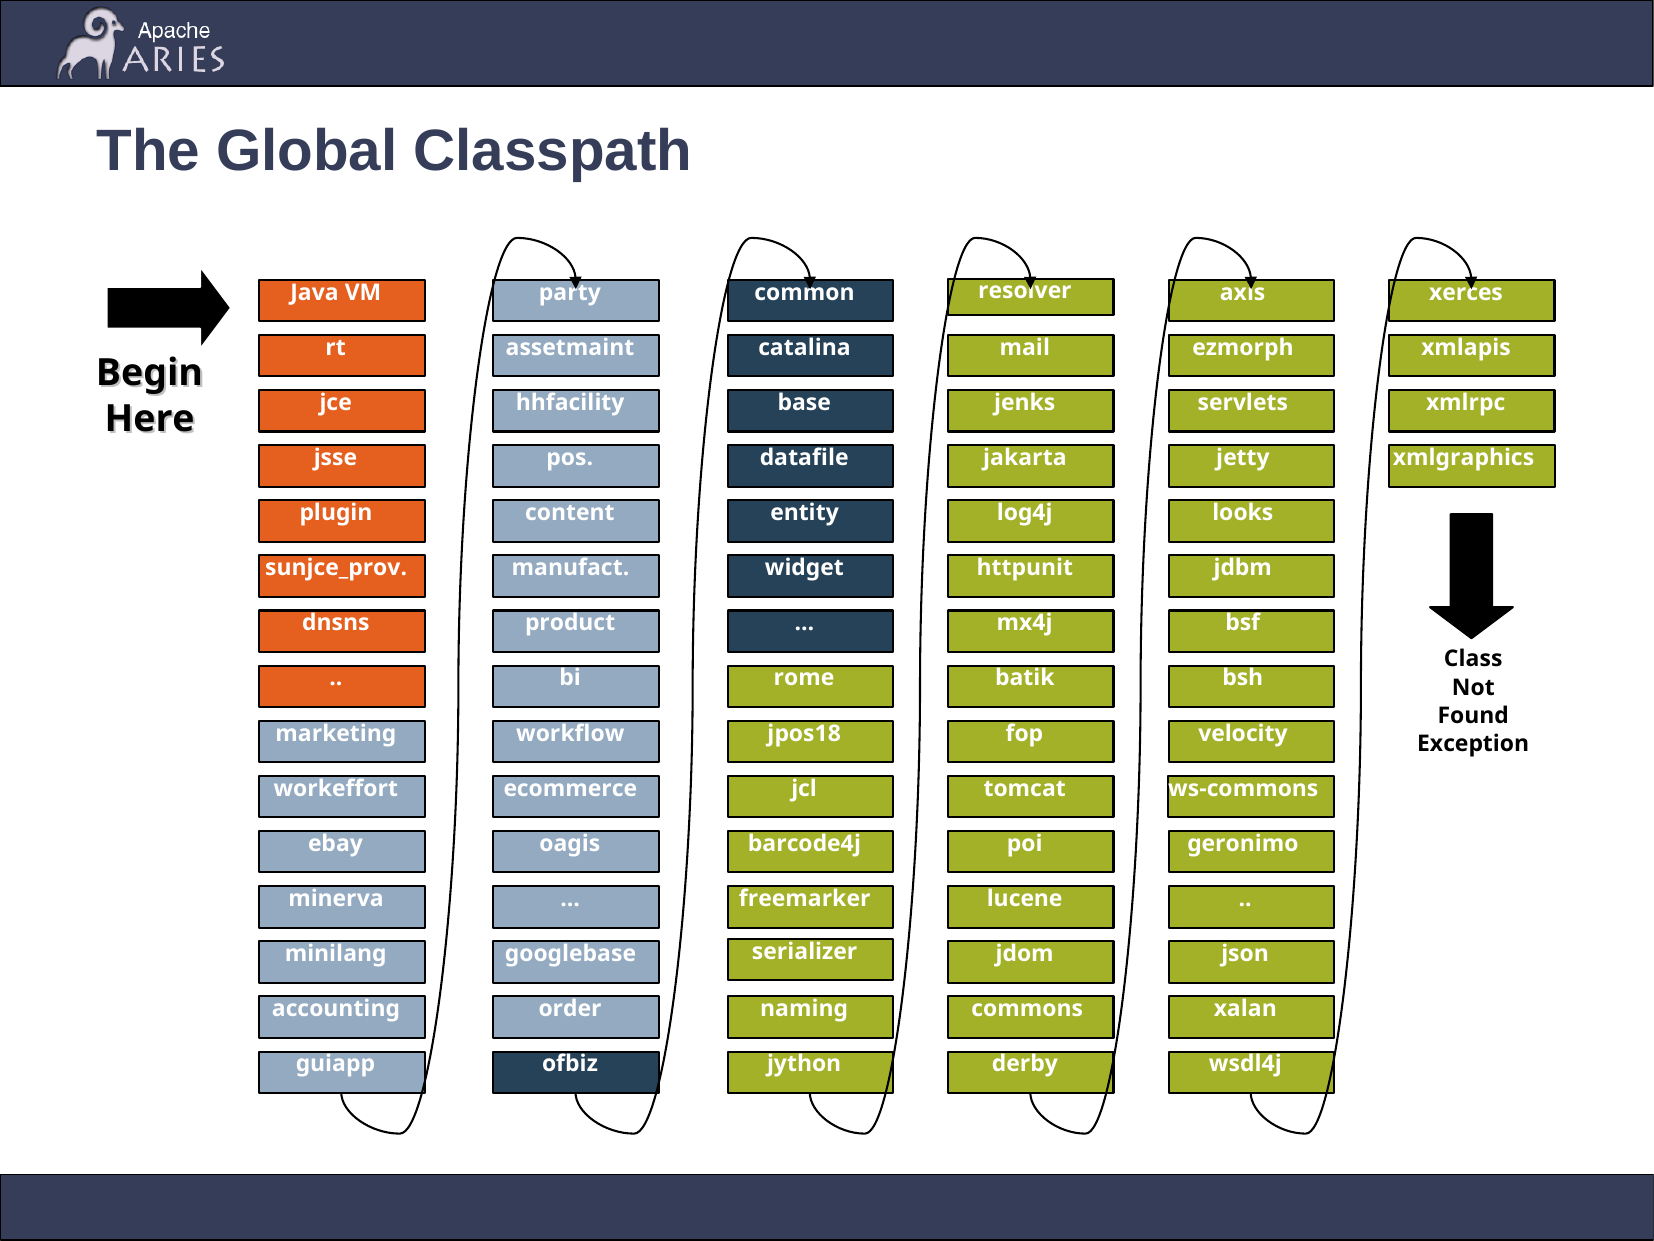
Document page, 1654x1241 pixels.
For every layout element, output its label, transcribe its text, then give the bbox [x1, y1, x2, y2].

text_box [1168, 500, 1334, 542]
text_box [106, 290, 232, 348]
text_box [259, 775, 425, 818]
text_box [493, 290, 659, 322]
text_box ezmorph [1186, 332, 1301, 361]
text_box [948, 610, 1114, 652]
text_box ebay [302, 828, 370, 857]
text_box jsse [307, 442, 365, 472]
text_box [259, 941, 425, 983]
text_box [493, 334, 659, 377]
text_box [493, 830, 659, 873]
text_box [1168, 775, 1335, 818]
text_box accounting [265, 994, 408, 1023]
text_box log4j [990, 498, 1060, 527]
text_box Class Not Found Exception [1411, 644, 1537, 757]
text_box wsdl4j [1203, 1049, 1289, 1078]
text_box geronimo [1181, 828, 1306, 857]
text_box [493, 665, 659, 708]
text_box [727, 885, 894, 928]
text_box ecommerce [497, 773, 645, 802]
text_box ofbiz [536, 1049, 605, 1078]
text_box xmlapis [1415, 332, 1518, 361]
text_box [493, 500, 659, 542]
text_box xalan [1207, 994, 1284, 1023]
text_box fop [999, 718, 1051, 747]
text_box derby [985, 1049, 1065, 1078]
text_box [1168, 610, 1334, 652]
text_box xmlrpc [1419, 387, 1513, 417]
text_box guiapp [289, 1049, 383, 1078]
text_box [727, 334, 894, 377]
text_box [1168, 445, 1334, 487]
text_box entity [764, 498, 846, 527]
text_box batik [988, 663, 1062, 692]
text_box base [771, 387, 838, 417]
text_box [948, 996, 1114, 1038]
text_box bsh [1216, 663, 1271, 692]
text_box [493, 1051, 659, 1093]
text_box barcode4j [741, 828, 868, 857]
text_box mail [993, 332, 1057, 361]
text_box jakarta [977, 442, 1074, 472]
text_box [259, 334, 425, 377]
text_box [259, 390, 425, 432]
text_box datafile [753, 442, 856, 472]
text_box jetty [1210, 442, 1277, 472]
text_box [727, 830, 894, 873]
text_box [1168, 665, 1334, 708]
text_box xmlgraphics [1386, 442, 1542, 472]
text_box [1108, 1068, 1114, 1093]
text_box [1389, 334, 1555, 377]
text_box [259, 610, 425, 652]
text_box commons [965, 994, 1090, 1023]
text_box [493, 390, 659, 432]
text_box hhfacility [509, 387, 632, 417]
text_box pos. [540, 442, 601, 472]
text_box jenks [988, 387, 1063, 417]
text_box [727, 555, 894, 597]
text_box jce [313, 387, 359, 417]
text_box [493, 996, 659, 1038]
text_box workeffort [267, 773, 406, 802]
text_box [1168, 885, 1334, 928]
text_box rome [767, 663, 842, 692]
text_box tomcat [977, 773, 1073, 802]
text_box [887, 1065, 894, 1093]
text_box [1389, 390, 1555, 432]
text_box [727, 445, 894, 487]
text_box [259, 290, 425, 322]
text_box [948, 334, 1114, 377]
text_box [1389, 290, 1555, 322]
text_box httpunit [970, 553, 1081, 582]
text_box serializer [745, 936, 865, 965]
text_box … [554, 883, 587, 913]
text_box party [543, 290, 592, 306]
text_box dnsns [295, 608, 377, 637]
text_box [948, 500, 1114, 542]
text_box [948, 290, 1114, 315]
text_box minilang [278, 939, 394, 968]
text_box [727, 720, 894, 763]
text_box [948, 555, 1114, 597]
text_box jdbm [1207, 553, 1279, 582]
text_box [259, 830, 425, 873]
text_box [493, 775, 659, 818]
text_box resolver [972, 290, 1079, 304]
text_box jcl [785, 773, 824, 802]
text_box [1168, 720, 1334, 763]
text_box [493, 445, 659, 487]
text_box assetmaint [499, 332, 642, 361]
text_box [1168, 334, 1334, 377]
text_box axis [1213, 290, 1273, 306]
text_box widget [758, 553, 851, 582]
title The Global Classpath [82, 16, 1571, 290]
text_box catalina [752, 332, 858, 361]
text_box workflow [509, 718, 632, 747]
text_box [948, 665, 1114, 708]
text_box [493, 720, 659, 763]
text_box servlets [1191, 387, 1295, 417]
text_box [1168, 290, 1334, 322]
text_box content [519, 498, 622, 527]
text_box [493, 610, 659, 652]
text_box naming [754, 994, 855, 1023]
text_box party [590, 290, 608, 306]
text_box looks [1206, 498, 1281, 527]
text_box party [532, 290, 540, 306]
text_box [1168, 555, 1334, 597]
text_box [259, 996, 425, 1038]
picture [47, 3, 232, 83]
text_box [948, 1051, 1113, 1093]
text_box freemarker [732, 883, 878, 913]
text_box mx4j [990, 608, 1060, 637]
text_box [948, 775, 1114, 818]
text_box poi [1000, 828, 1050, 857]
text_box [1168, 941, 1334, 983]
text_box [1168, 830, 1334, 873]
text_box marketing [269, 718, 404, 747]
text_box oagis [533, 828, 608, 857]
text_box [948, 885, 1114, 928]
text_box product [519, 608, 623, 637]
text_box [727, 665, 894, 708]
text_box xerces [1423, 290, 1510, 306]
text_box Java VM [284, 290, 389, 306]
text_box [259, 665, 425, 708]
text_box rt [319, 332, 353, 361]
text_box common [748, 290, 862, 306]
text_box [493, 555, 659, 597]
text_box [948, 390, 1114, 432]
text_box [727, 290, 894, 322]
text_box [727, 500, 894, 542]
text_box [727, 610, 894, 652]
text_box [1388, 445, 1555, 487]
text_box [948, 445, 1114, 487]
text_box [727, 938, 894, 981]
text_box … [788, 608, 822, 637]
text_box [727, 1051, 893, 1093]
text_box [948, 941, 1114, 983]
text_box jdom [989, 939, 1061, 968]
text_box googlebase [498, 939, 644, 968]
text_box velocity [1192, 718, 1295, 747]
text_box json [1215, 939, 1276, 968]
text_box [259, 500, 425, 542]
text_box [727, 996, 894, 1038]
text_box [493, 941, 659, 983]
text_box [1328, 1070, 1334, 1093]
text_box [493, 885, 659, 928]
text_box minerva [282, 883, 391, 913]
text_box [259, 445, 425, 487]
text_box [1168, 996, 1334, 1038]
text_box jpos18 [761, 718, 849, 747]
text_box [727, 775, 894, 818]
text_box Begin Here [89, 348, 211, 441]
text_box order [532, 994, 609, 1023]
text_box [1168, 390, 1334, 432]
text_box [1168, 1051, 1334, 1093]
text_box bi [553, 663, 588, 692]
text_box [259, 1051, 425, 1093]
text_box jython [761, 1049, 849, 1078]
text_box [259, 720, 425, 763]
text_box lucene [980, 883, 1070, 913]
text_box [259, 885, 425, 928]
text_box ws-commons [1162, 773, 1326, 802]
text_box plugin [293, 498, 380, 527]
text_box [727, 390, 894, 432]
text_box .. [1232, 883, 1259, 913]
text_box [1430, 514, 1513, 639]
text_box [948, 720, 1114, 763]
text_box .. [323, 663, 350, 692]
text_box [258, 555, 425, 597]
text_box manufact. [505, 553, 637, 582]
text_box bsf [1219, 608, 1268, 637]
text_box [948, 830, 1114, 873]
text_box sunjce_prov. [259, 553, 414, 582]
